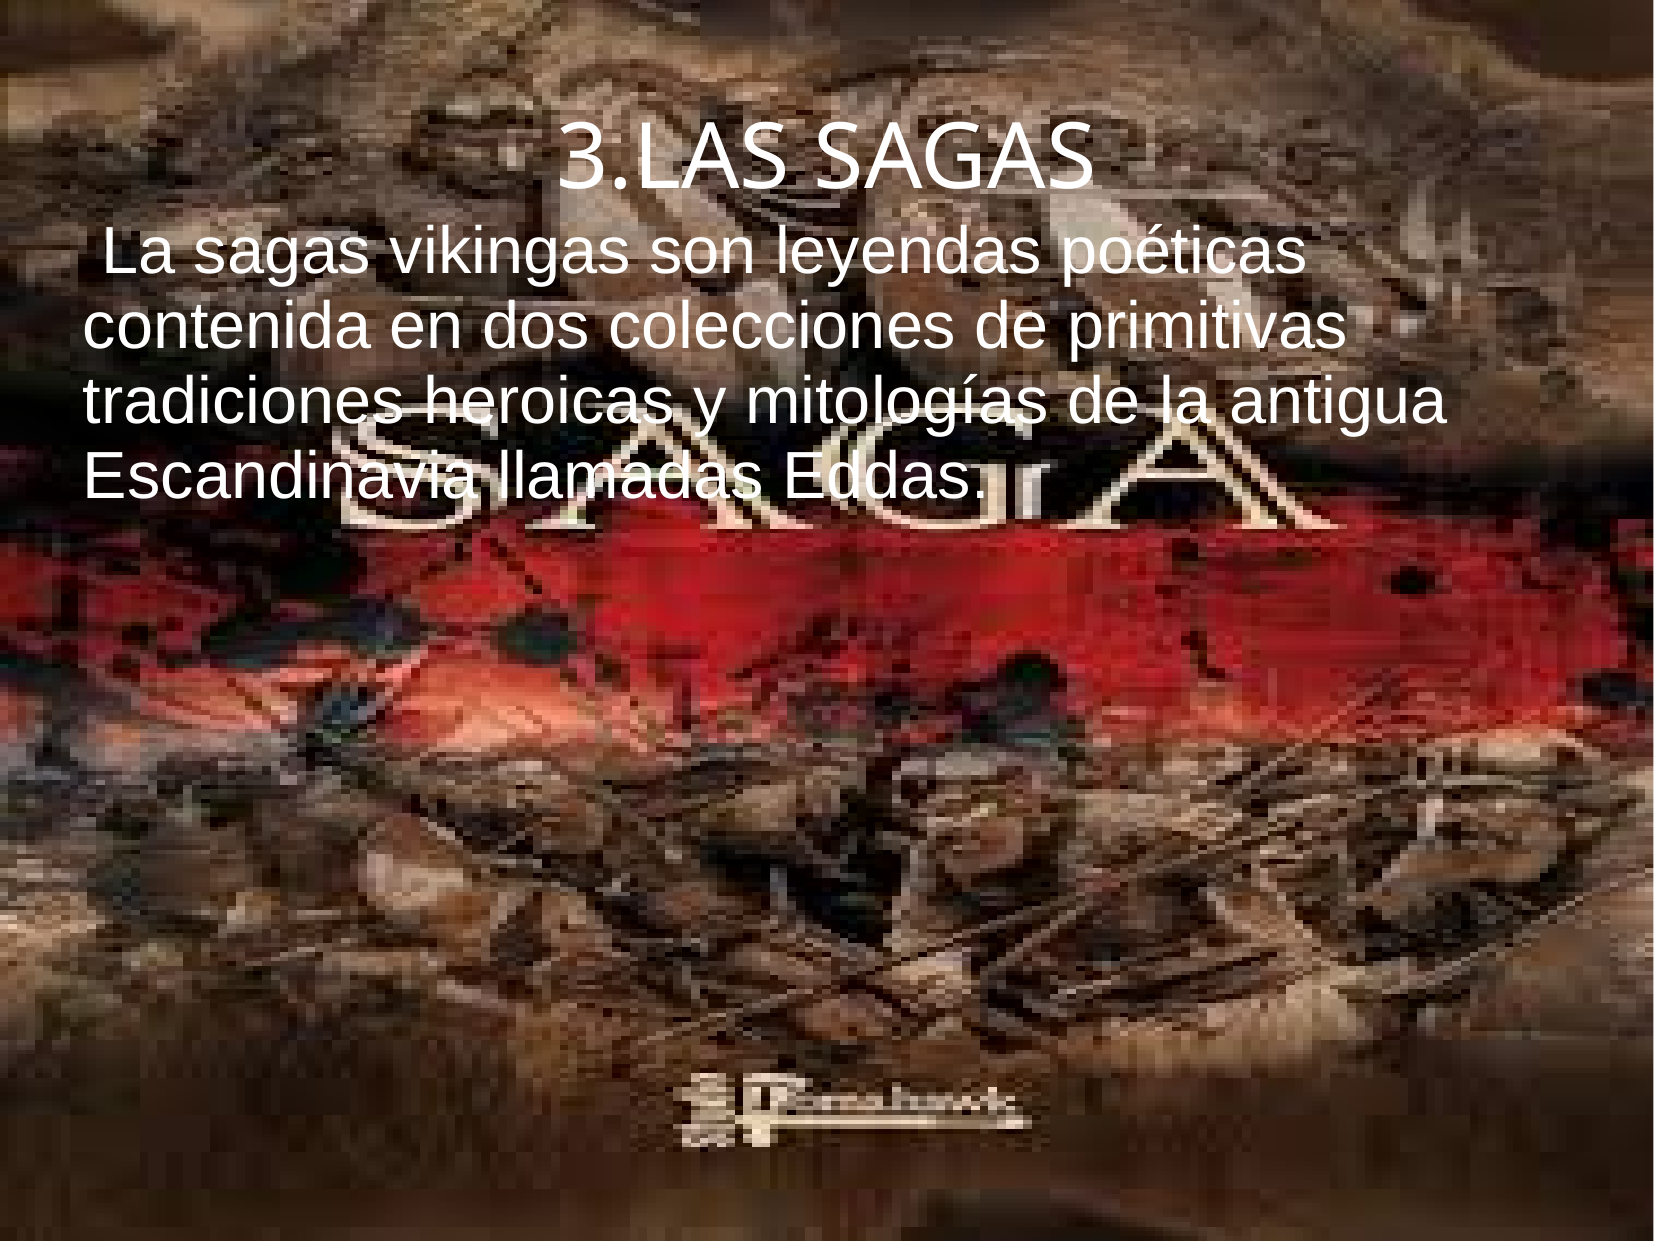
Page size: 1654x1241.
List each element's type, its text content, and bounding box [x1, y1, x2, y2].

picture [0, 0, 1654, 1241]
subtitle La sagas vikingas son leyendas poéticas contenida en dos colecciones de primitivas tradiciones heroicas y mitologías de la antigua Escandinavia llamadas Eddas. [82, 213, 1571, 1186]
title 3.LAS SAGAS [82, 49, 1571, 213]
